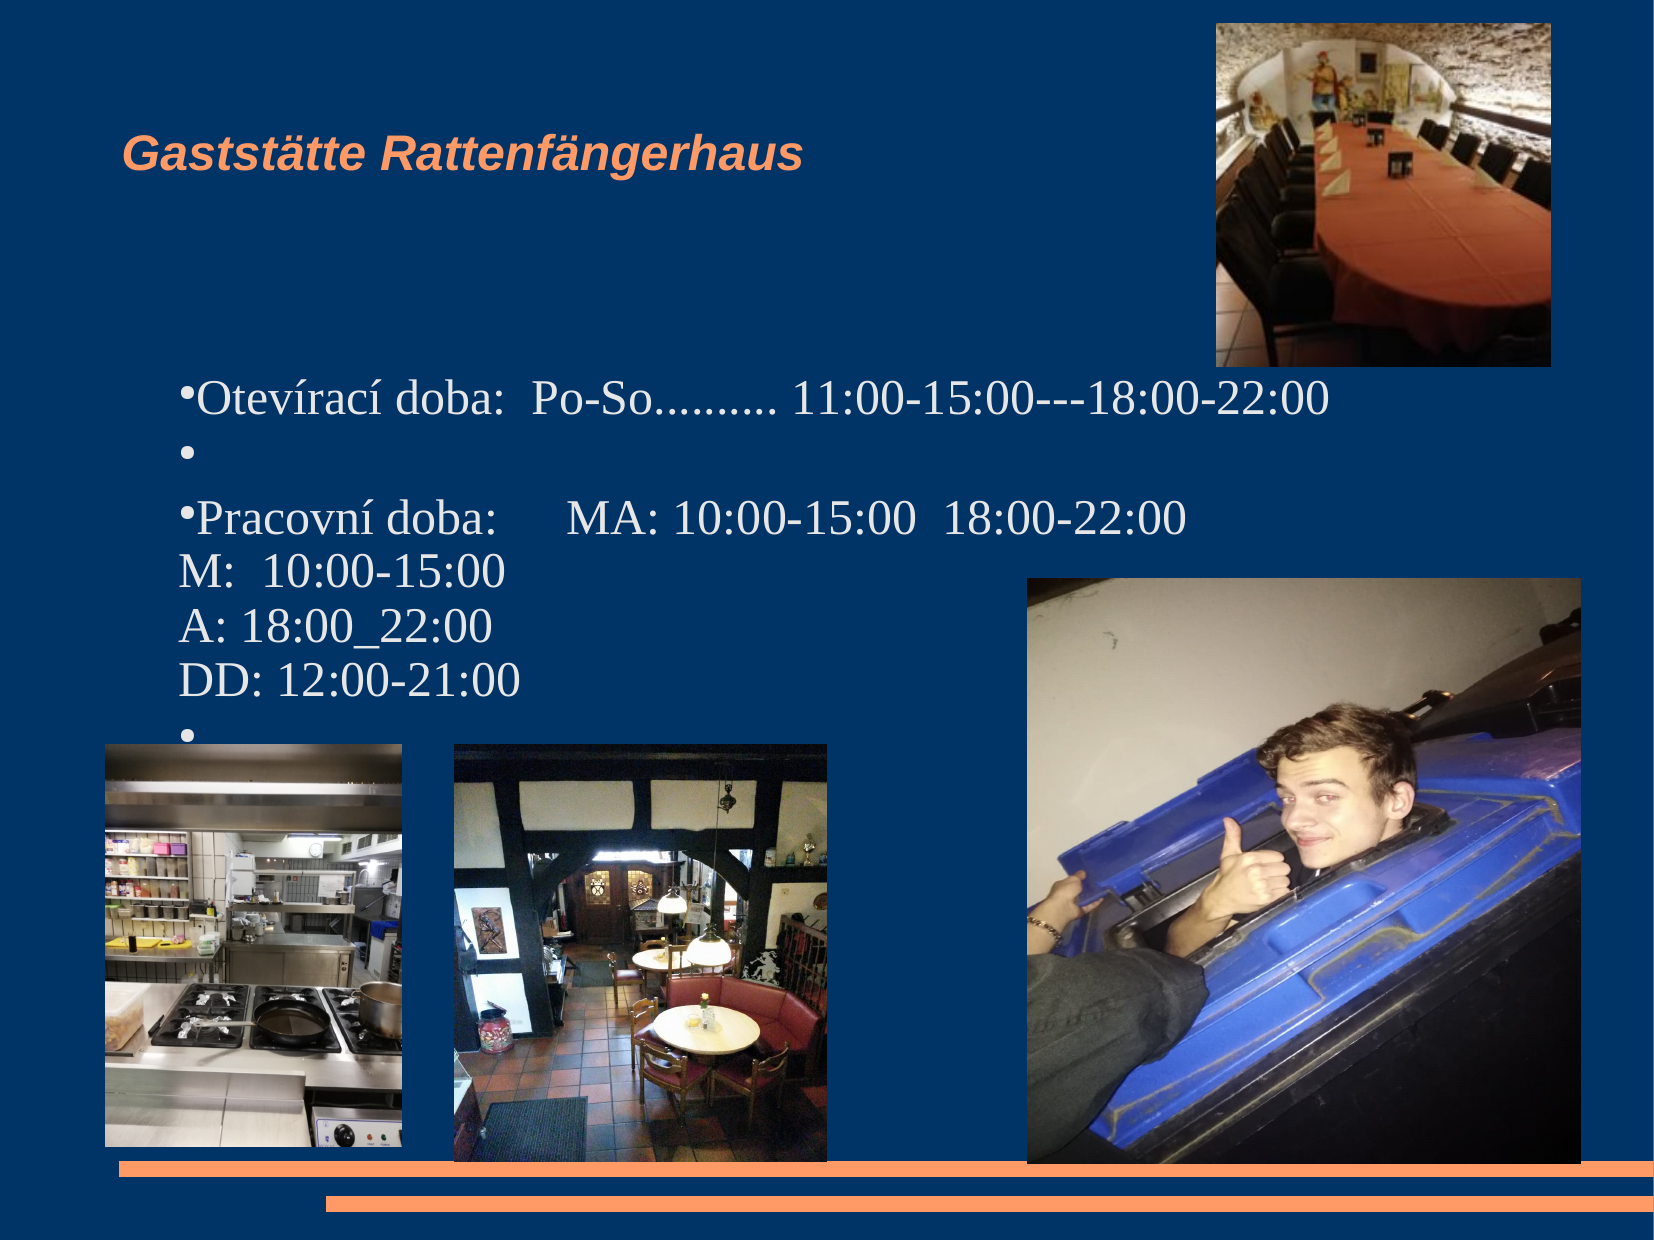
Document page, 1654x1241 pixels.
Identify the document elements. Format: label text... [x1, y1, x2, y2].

picture [105, 744, 402, 1147]
list Otevírací doba: Po-So.......... 11:00-15:00---18:00-22:00 Pracovní doba: MA: 10:00-15:00 18:00-22:00 M: 10:00-15:00 A: 18:00_22:00 DD: 12:00-21:00 [178, 364, 1570, 1147]
picture [1027, 578, 1581, 1164]
title Gaststätte Rattenfängerhaus [121, 46, 1216, 254]
picture [1216, 23, 1551, 367]
picture [454, 744, 827, 1162]
